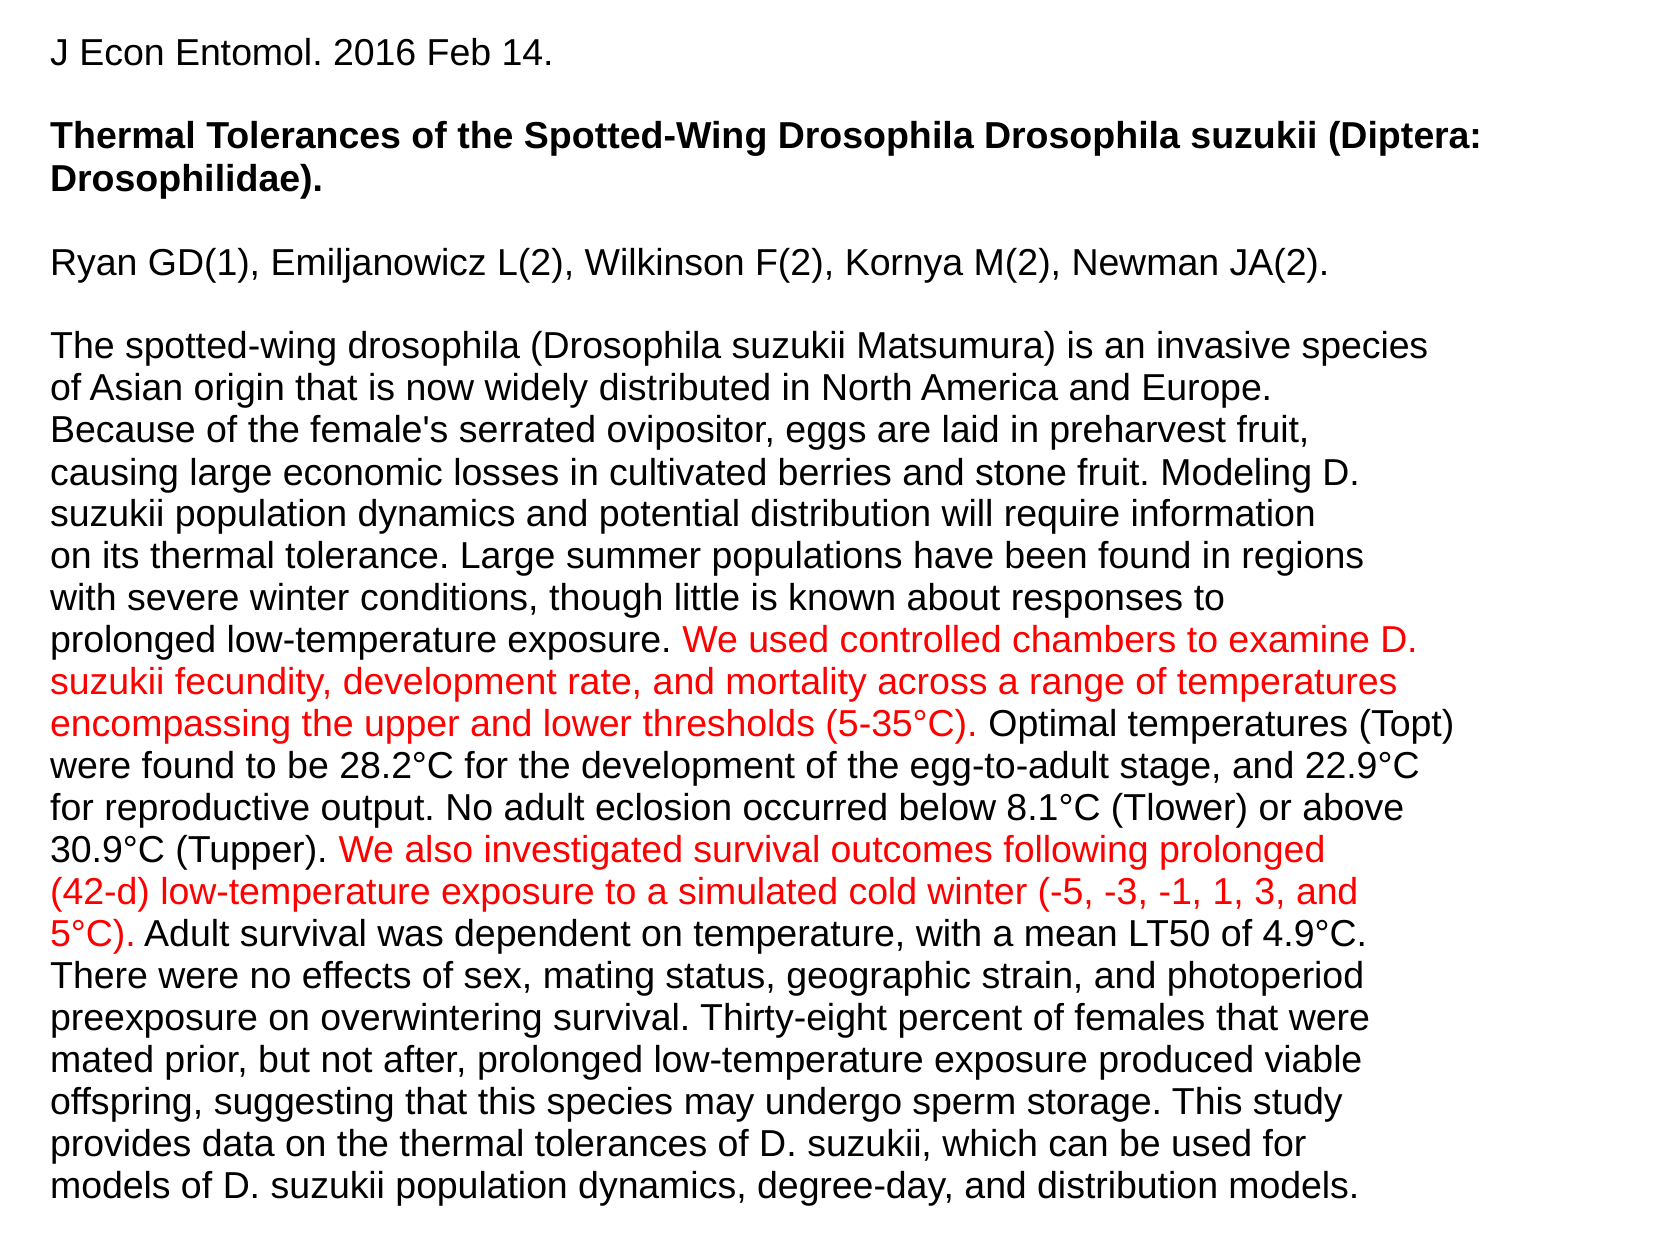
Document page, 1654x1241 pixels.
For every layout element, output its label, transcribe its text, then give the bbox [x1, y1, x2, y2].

text_box J Econ Entomol. 2016 Feb 14. Thermal Tolerances of the Spotted-Wing Drosophila Drosophila suzukii (Diptera: Drosophilidae). Ryan GD(1), Emiljanowicz L(2), Wilkinson F(2), Kornya M(2), Newman JA(2). The spotted-wing drosophila (Drosophila suzukii Matsumura) is an invasive species of Asian origin that is now widely distributed in North America and Europe. Because of the female's serrated ovipositor, eggs are laid in preharvest fruit, causing large economic losses in cultivated berries and stone fruit. Modeling D. suzukii population dynamics and potential distribution will require information on its thermal tolerance. Large summer populations have been found in regions with severe winter conditions, though little is known about responses to prolonged low-temperature exposure. We used controlled chambers to examine D. suzukii fecundity, development rate, and mortality across a range of temperatures encompassing the upper and lower thresholds (5-35°C). Optimal temperatures (Topt) were found to be 28.2°C for the development of the egg-to-adult stage, and 22.9°C for reproductive output. No adult eclosion occurred below 8.1°C (Tlower) or above 30.9°C (Tupper). We also investigated survival outcomes following prolonged (42-d) low-temperature exposure to a simulated cold winter (-5, -3, -1, 1, 3, and 5°C). Adult survival was dependent on temperature, with a mean LT50 of 4.9°C. There were no effects of sex, mating status, geographic strain, and photoperiod preexposure on overwintering survival. Thirty-eight percent of females that were mated prior, but not after, prolonged low-temperature exposure produced viable offspring, suggesting that this species may undergo sperm storage. This study provides data on the thermal tolerances of D. suzukii, which can be used for models of D. suzukii population dynamics, degree-day, and distribution models. [35, 23, 1619, 1215]
